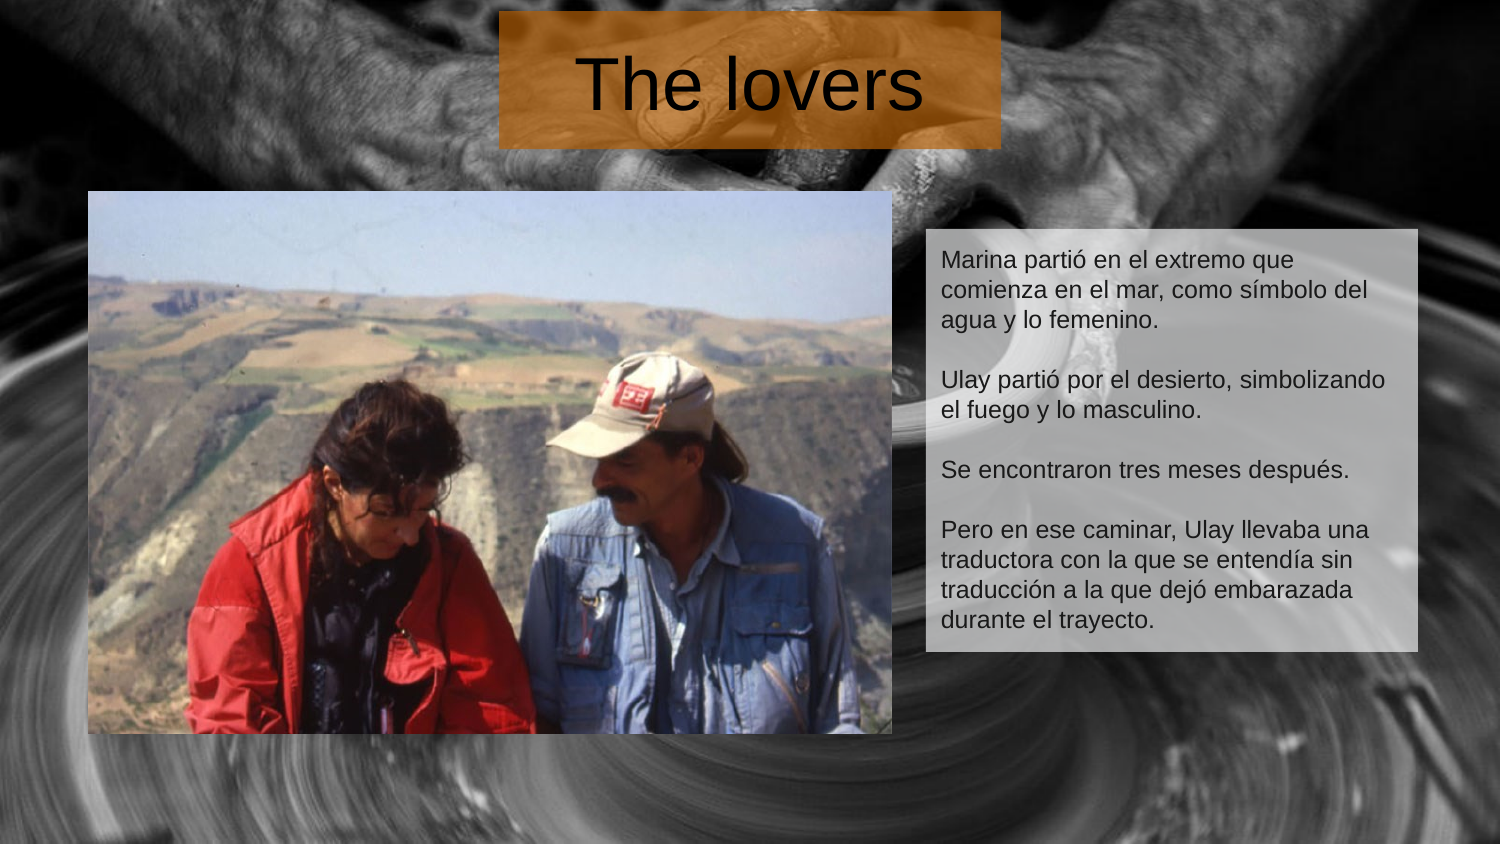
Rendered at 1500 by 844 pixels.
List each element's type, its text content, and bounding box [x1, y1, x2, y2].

picture [0, 0, 1500, 844]
text_box Marina partió en el extremo que comienza en el mar, como símbolo del agua y lo femenino. Ulay partió por el desierto, simbolizando el fuego y lo masculino. Se encontraron tres meses después. Pero en ese caminar, Ulay llevaba una traductora con la que se entendía sin traducción a la que dejó embarazada durante el trayecto. [925, 228, 1418, 652]
title The lovers [499, 11, 1001, 150]
